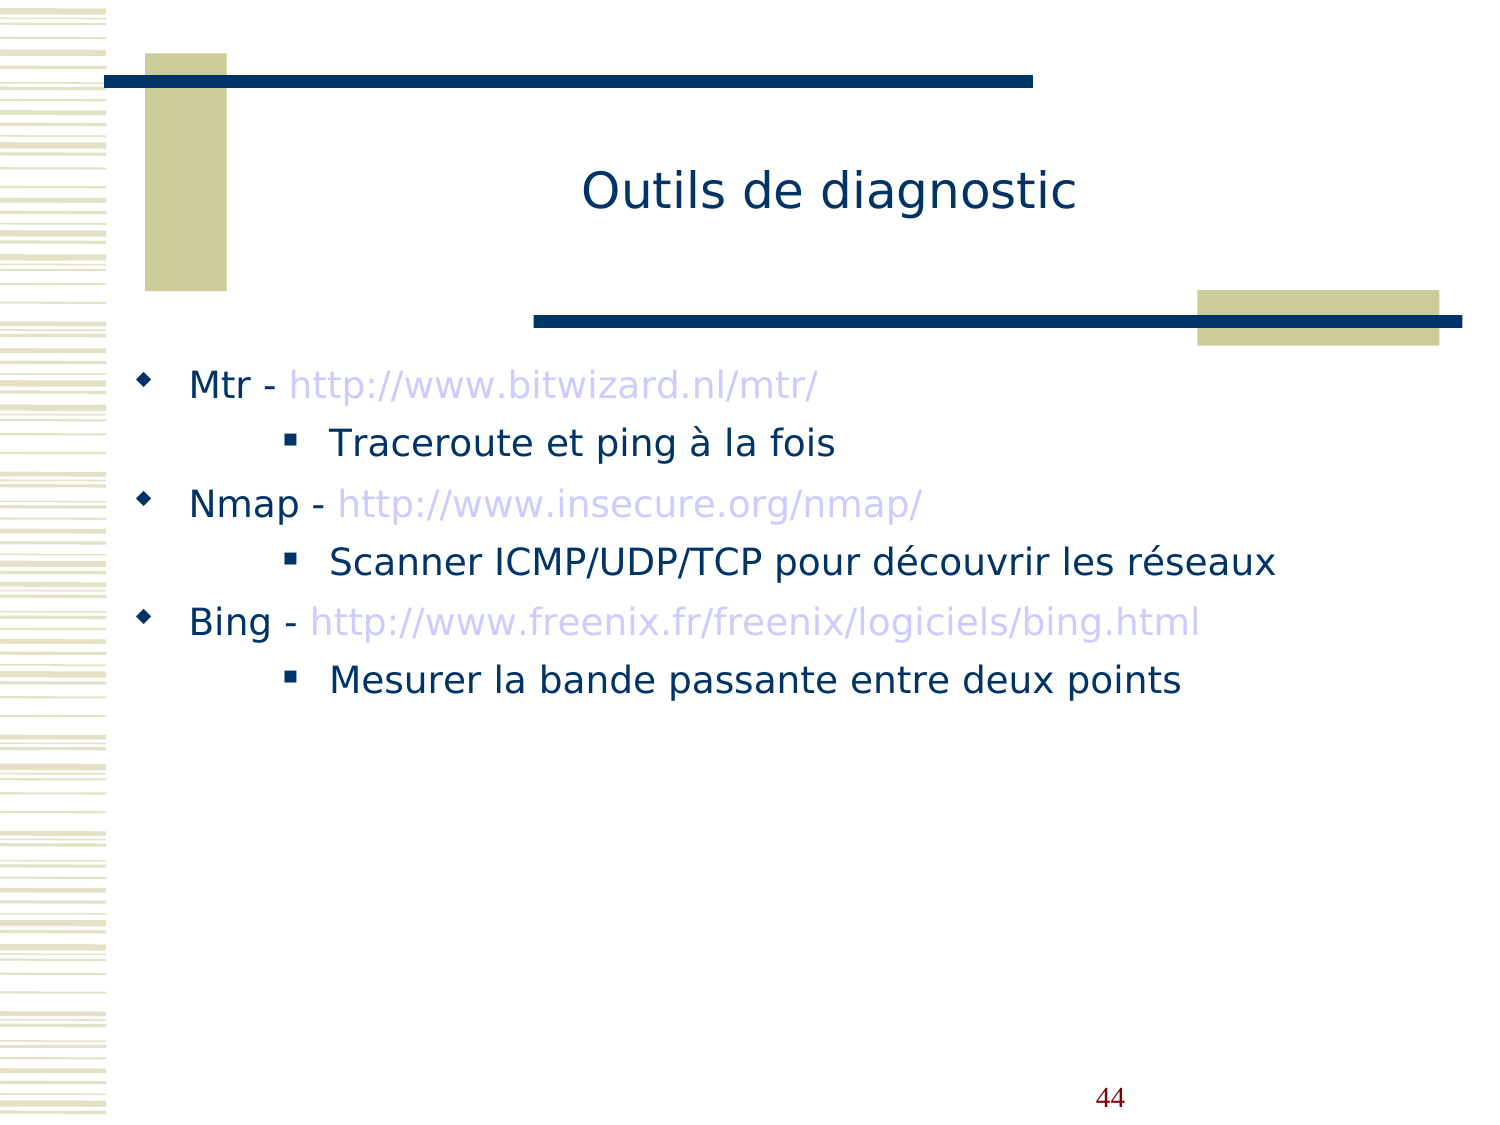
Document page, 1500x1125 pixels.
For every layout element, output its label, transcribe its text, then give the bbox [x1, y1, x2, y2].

list Mtr - http://www.bitwizard.nl/mtr/ Traceroute et ping à la fois Nmap - http://www.insecure.org/nmap/ Scanner ICMP/UDP/TCP pour découvrir les réseaux Bing - http://www.freenix.fr/freenix/logiciels/bing.html Mesurer la bande passante entre deux points [132, 363, 1439, 1037]
title Outils de diagnostic [225, 99, 1436, 288]
